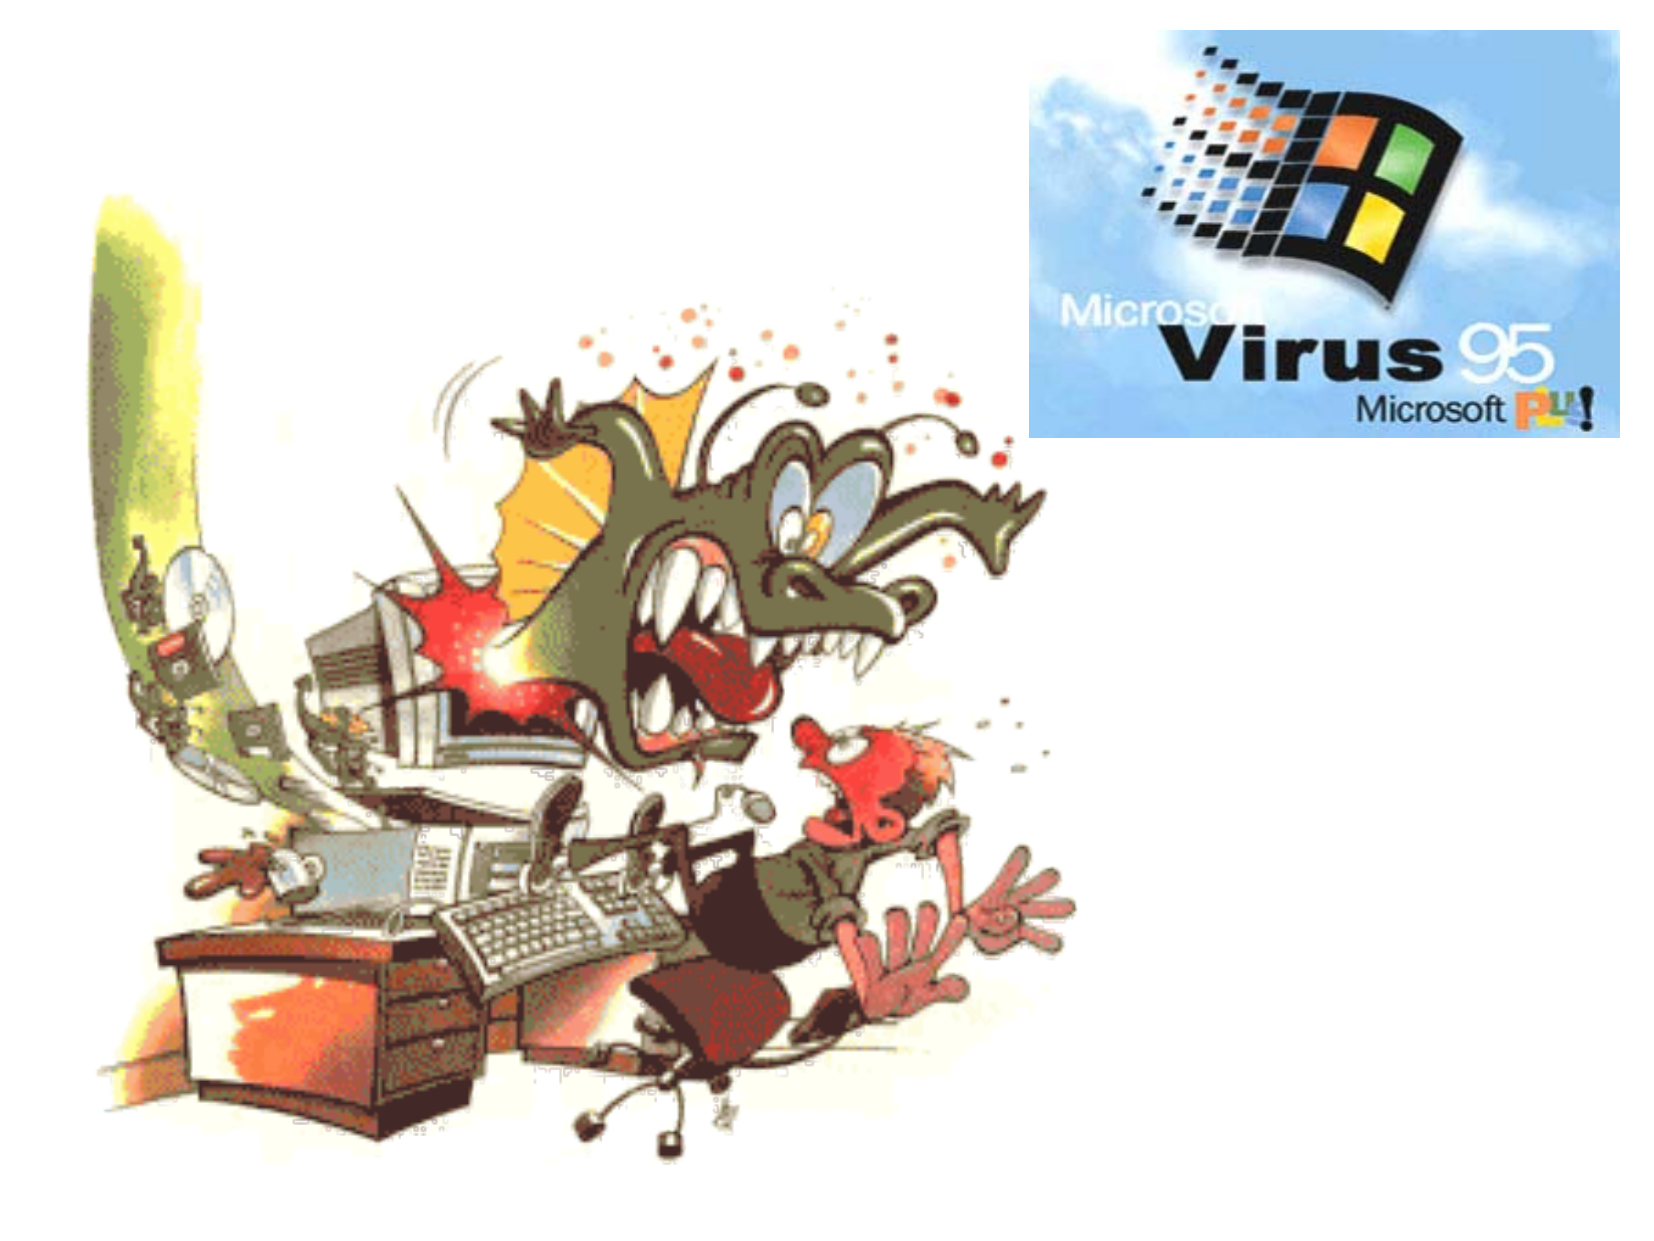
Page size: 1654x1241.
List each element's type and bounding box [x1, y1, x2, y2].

picture [61, 30, 1620, 1187]
